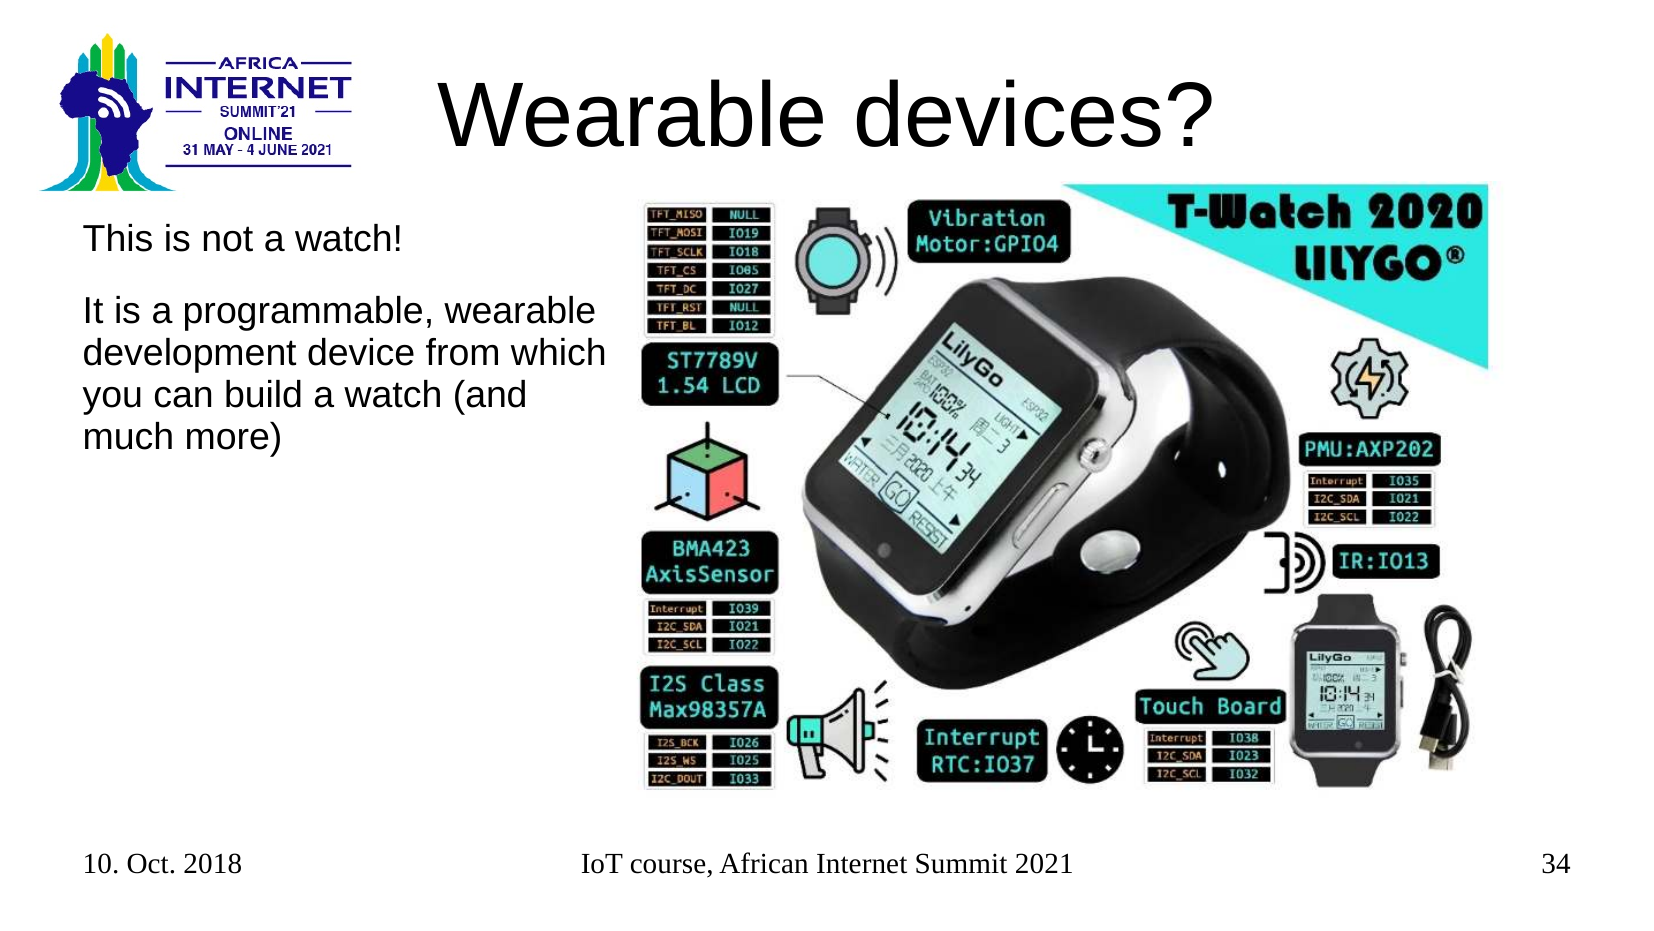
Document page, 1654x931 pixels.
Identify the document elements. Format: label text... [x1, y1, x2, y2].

picture [9, 11, 384, 207]
title Wearable devices? [82, 37, 1571, 193]
picture [508, 181, 1608, 798]
list This is not a watch! It is a programmable, wearable development device from which you can build a watch (and much more) [82, 217, 621, 758]
